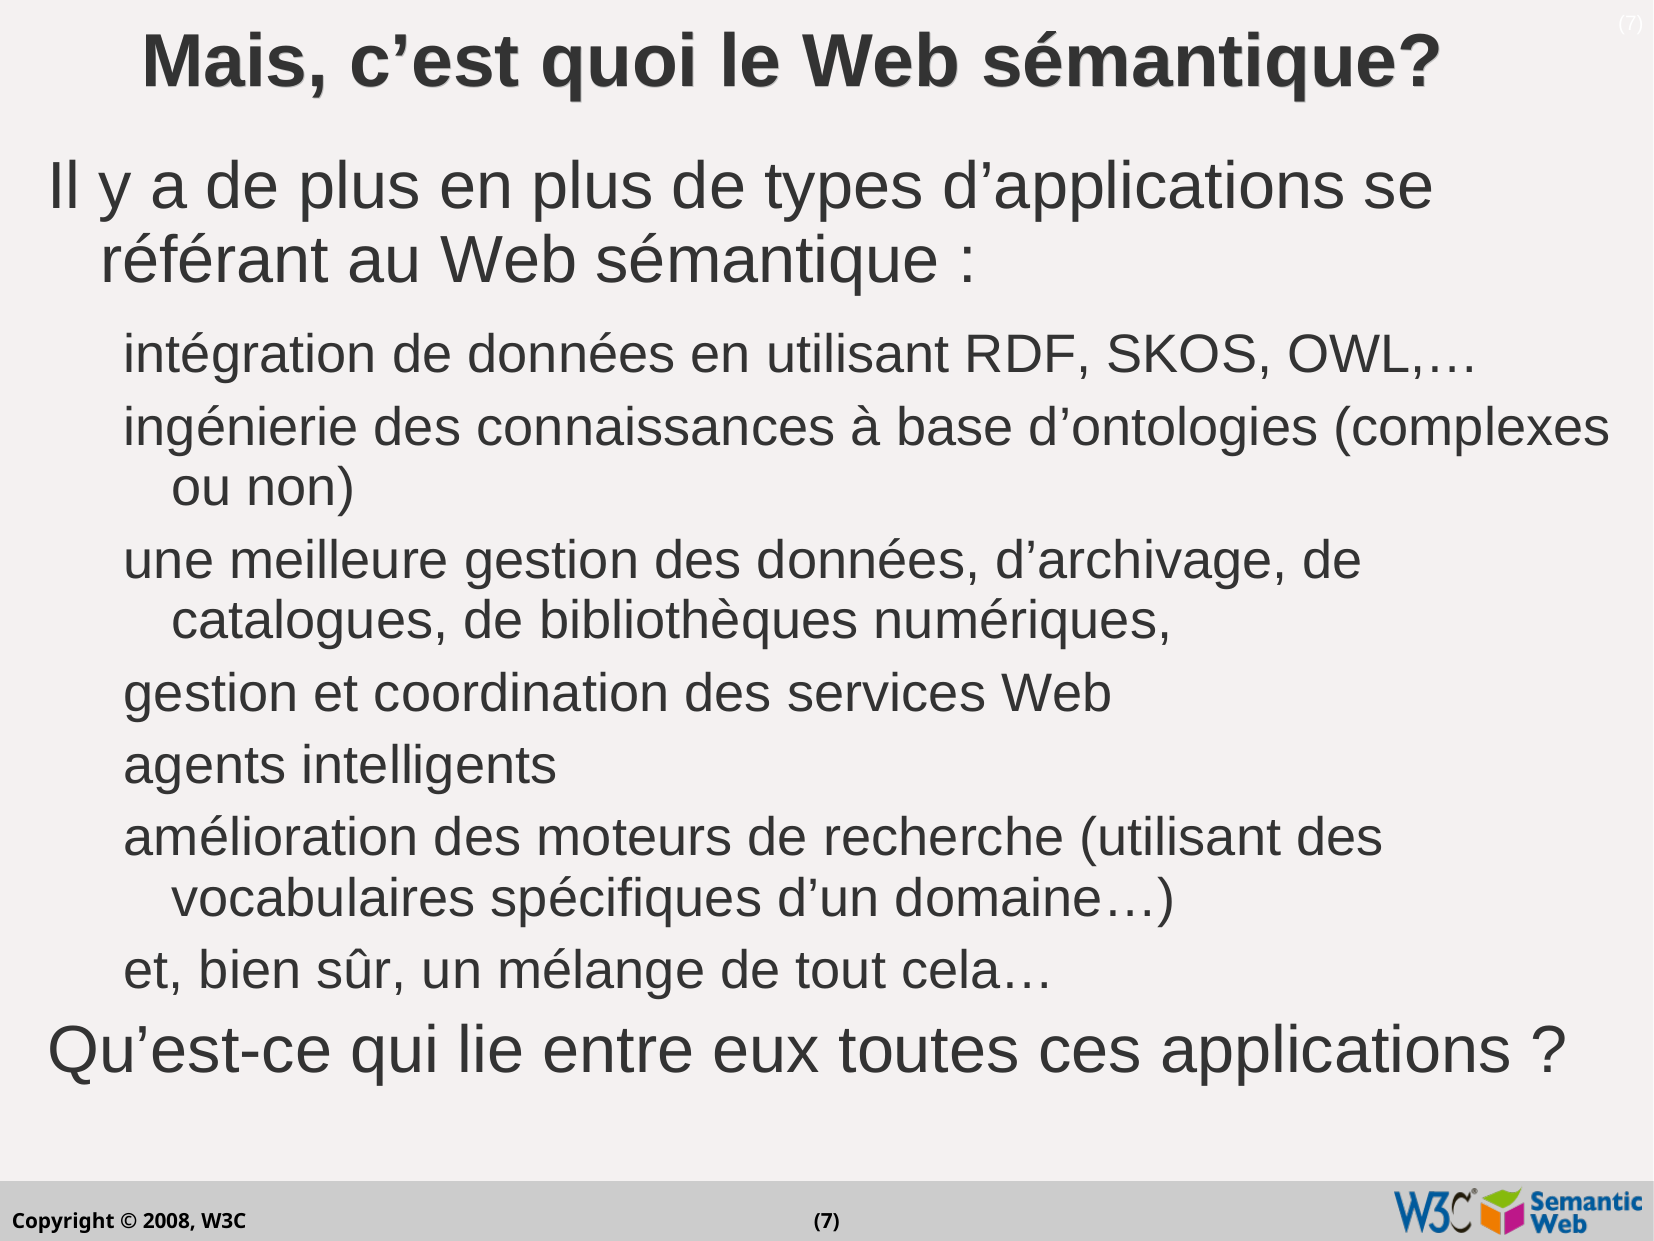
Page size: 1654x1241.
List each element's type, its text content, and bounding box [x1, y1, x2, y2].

title Mais, c’est quoi le Web sémantique? [93, 7, 1493, 111]
list Il y a de plus en plus de types d’applications se référant au Web sémantique : intégration de données en utilisant RDF, SKOS, OWL,… ingénierie des connaissances à base d’ontologies (complexes ou non) une meilleure gestion des données, d’archivage, de catalogues, de bibliothèques numériques, gestion et coordination des services Web agents intelligents amélioration des moteurs de recherche (utilisant des vocabulaires spécifiques d’un domaine…) et, bien sûr, un mélange de tout cela… Qu’est-ce qui lie entre eux toutes ces applications ? [29, 147, 1624, 1119]
picture [1394, 1185, 1642, 1235]
